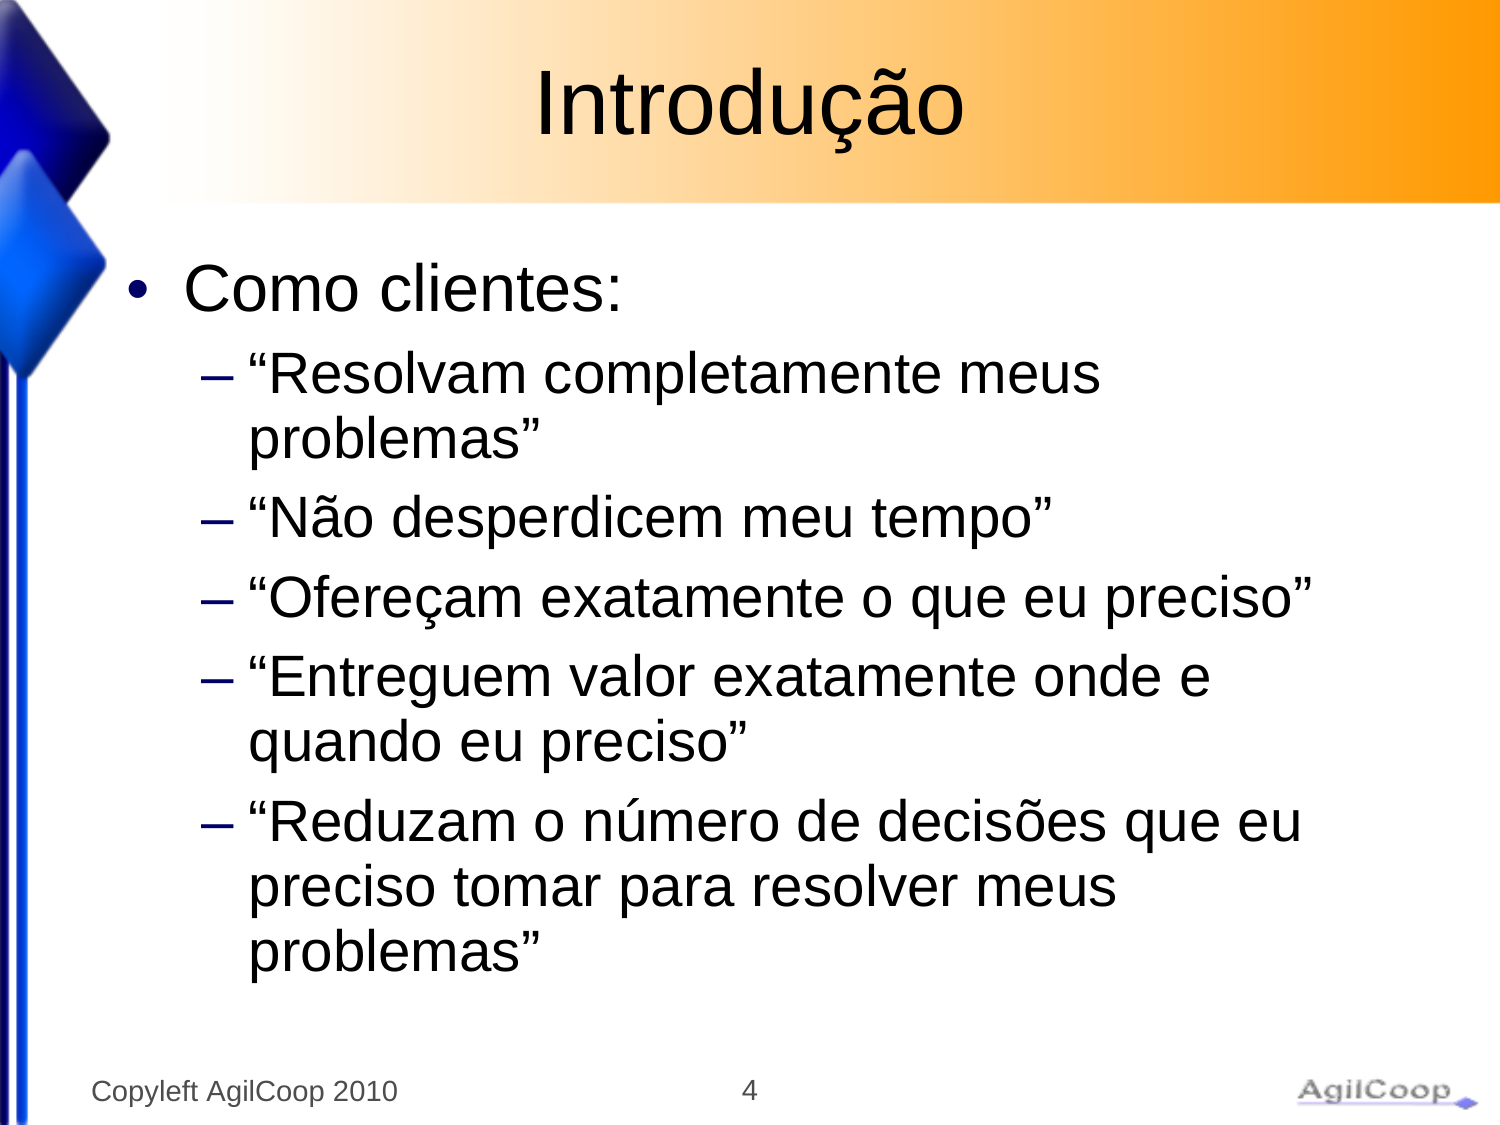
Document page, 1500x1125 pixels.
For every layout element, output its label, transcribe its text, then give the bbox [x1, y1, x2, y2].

list Como clientes: “Resolvam completamente meus problemas” “Não desperdicem meu tempo” “Ofereçam exatamente o que eu preciso” “Entreguem valor exatamente onde e quando eu preciso” “Reduzam o número de decisões que eu preciso tomar para resolver meus problemas” [112, 243, 1425, 1012]
picture [0, 0, 1500, 1125]
title Introdução [75, 8, 1426, 197]
